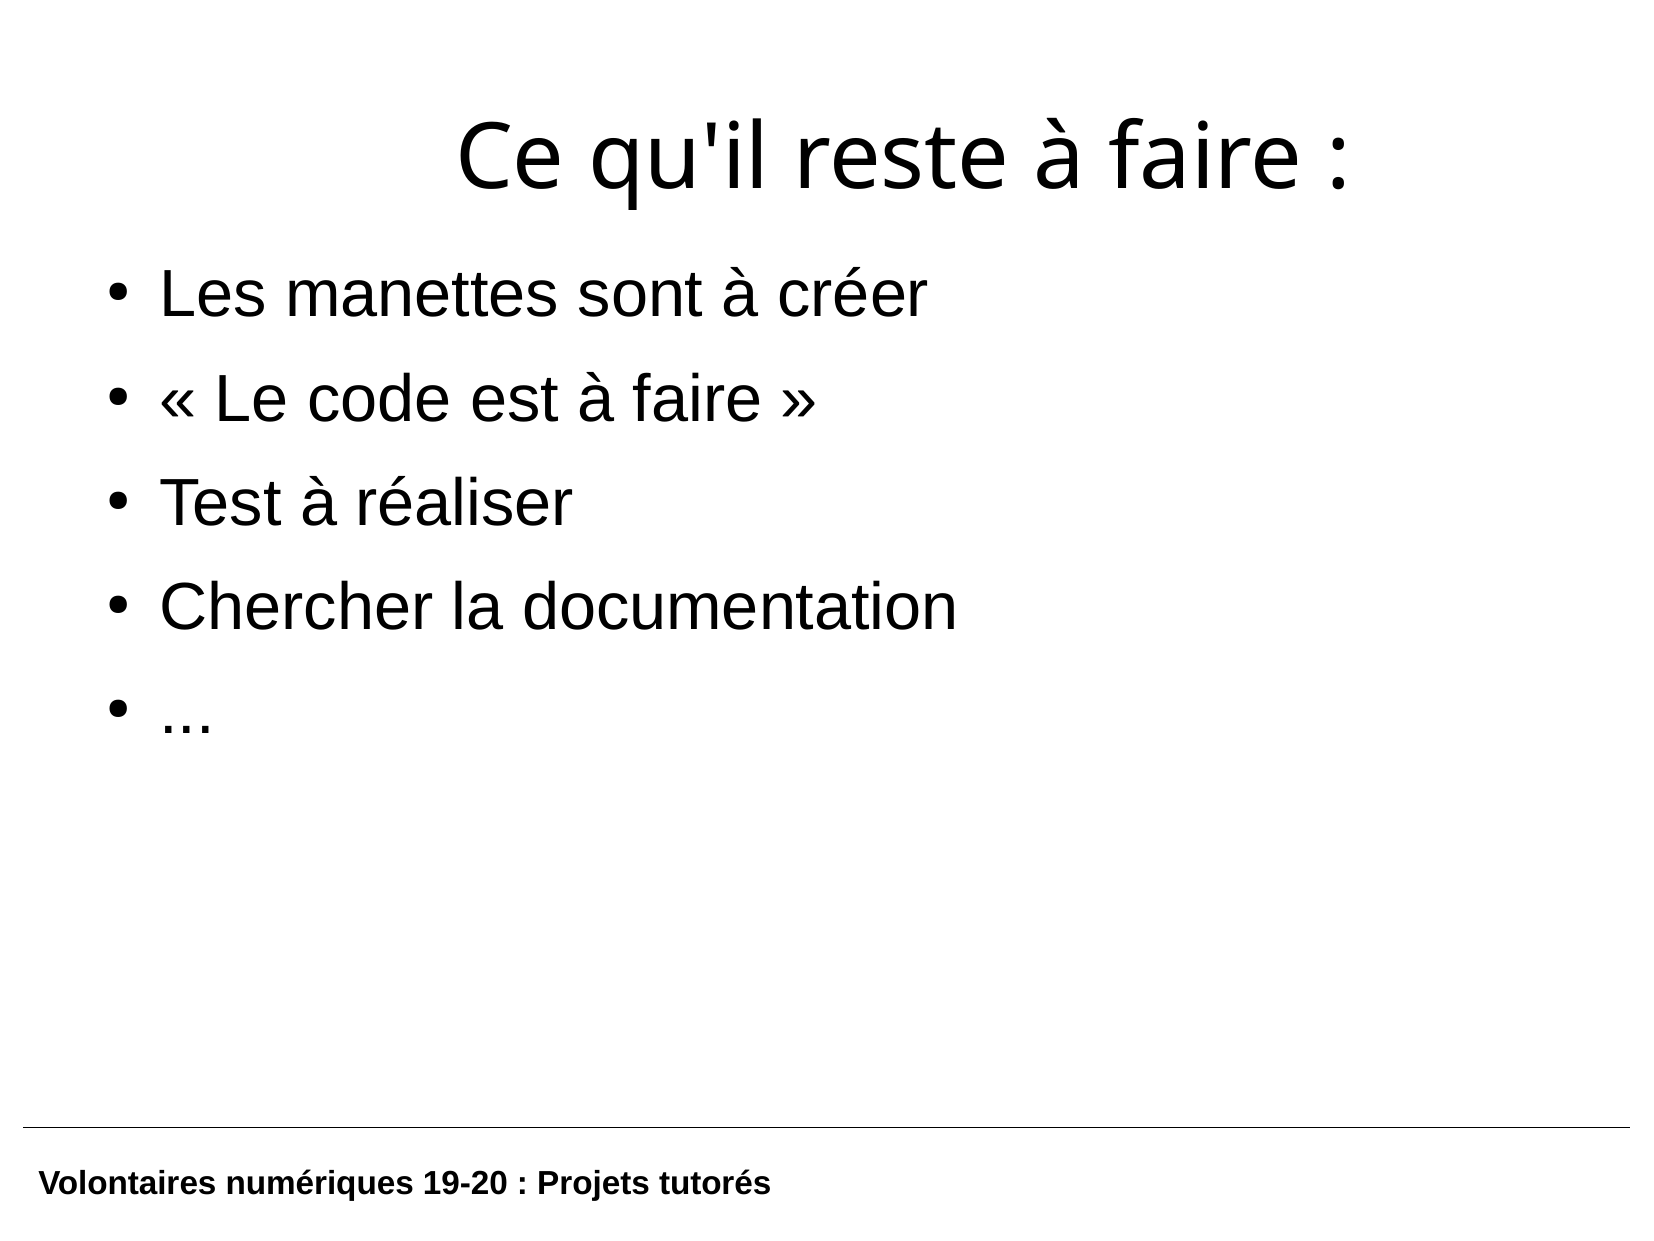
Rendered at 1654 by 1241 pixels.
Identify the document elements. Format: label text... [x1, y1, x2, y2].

text_box Volontaires numériques 19-20 : Projets tutorés [23, 1157, 945, 1210]
list Les manettes sont à créer « Le code est à faire » Test à réaliser Chercher la documentation ... [88, 256, 1577, 1075]
title Ce qu'il reste à faire : [236, 49, 1571, 256]
